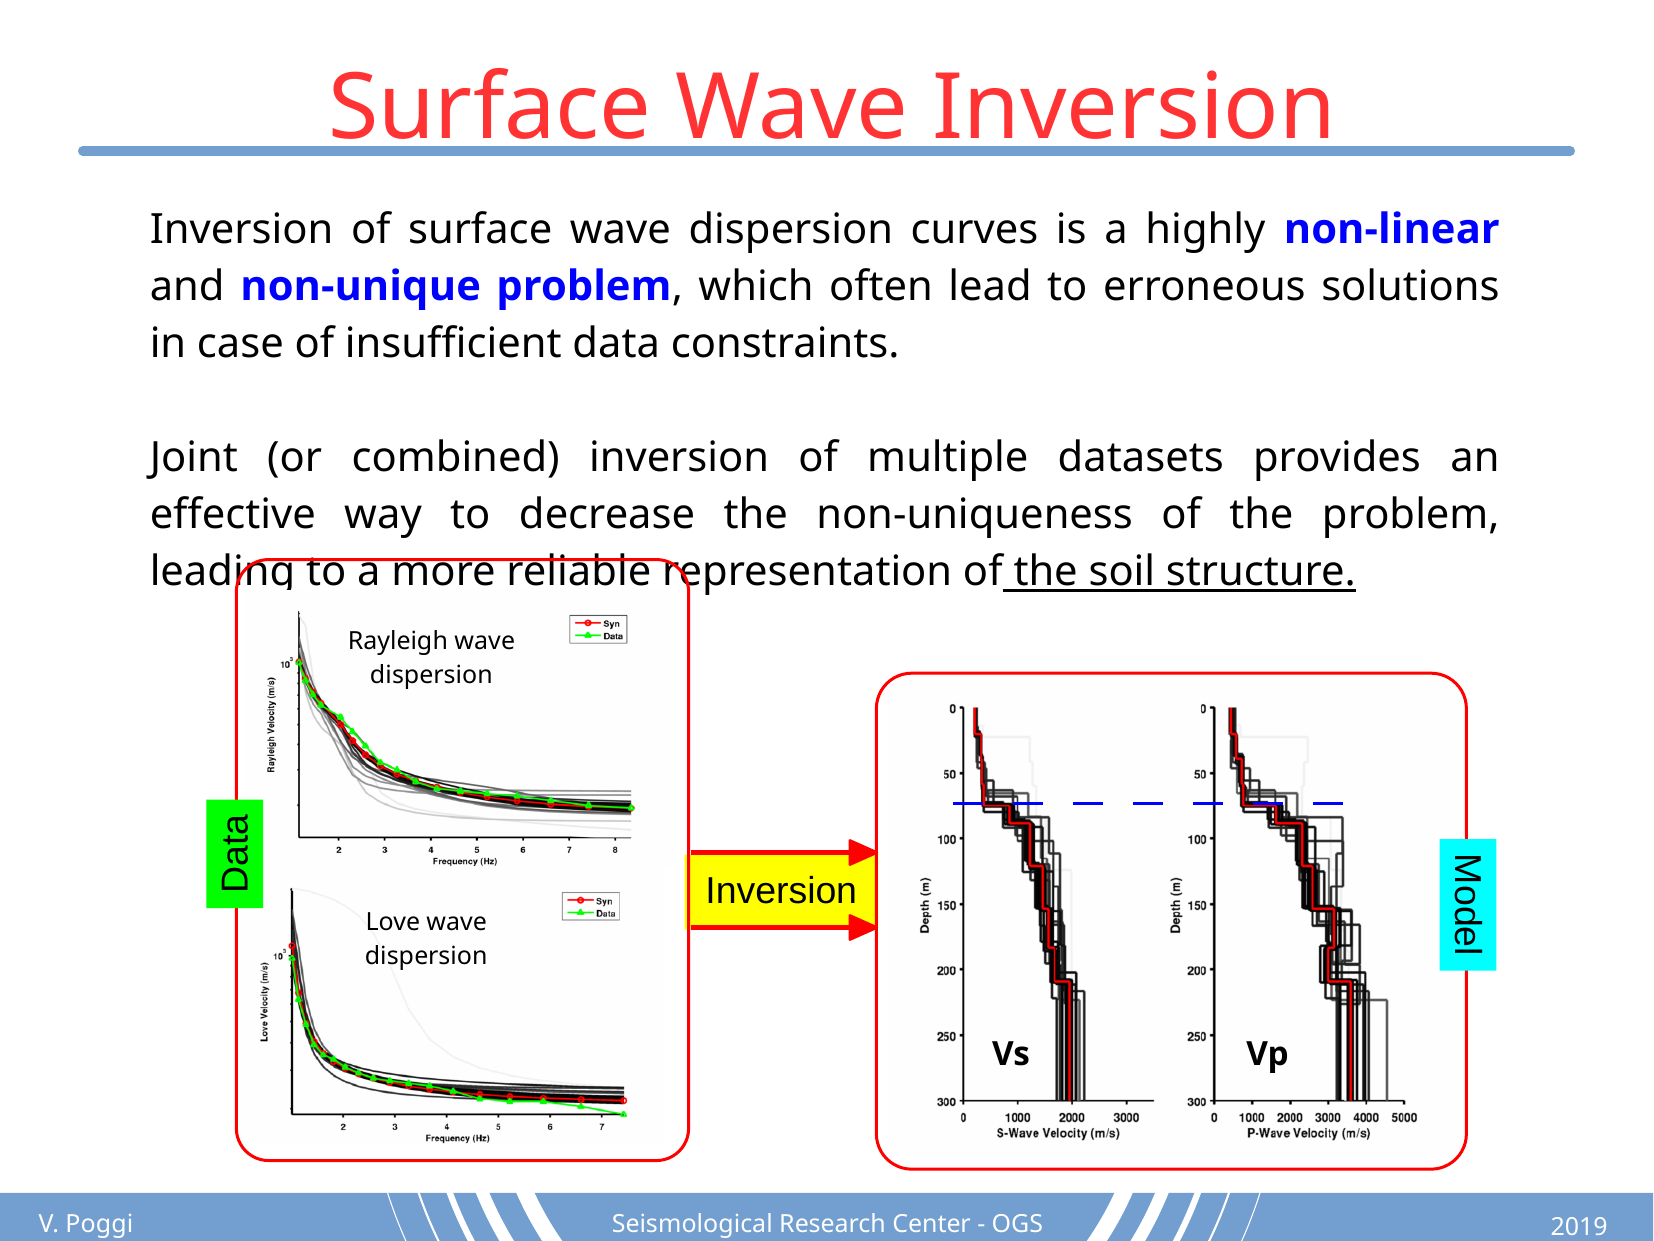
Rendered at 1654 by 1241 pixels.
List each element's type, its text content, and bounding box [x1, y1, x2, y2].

picture [889, 675, 1458, 1154]
text_box Surface Wave Inversion [90, 33, 1576, 155]
text_box [862, 856, 874, 862]
text_box [691, 855, 848, 862]
text_box Vs [970, 1022, 1052, 1087]
text_box Data [206, 799, 264, 909]
picture [889, 671, 906, 678]
text_box Rayleigh wave dispersion [310, 615, 553, 701]
text_box Love wave dispersion [305, 896, 548, 982]
text_box Model [1439, 839, 1497, 971]
text_box Vp [1226, 1022, 1309, 1087]
text_box Inversion [690, 862, 875, 920]
text_box [691, 920, 848, 925]
picture [238, 590, 672, 1145]
text_box Inversion of surface wave dispersion curves is a highly non-linear and non-unique problem, which often lead to erroneous solutions in case of insufficient data constraints. Joint (or combined) inversion of multiple datasets provides an effective way to decrease the non-uniqueness of the problem, leading to a more reliable representation of the soil structure. [135, 191, 1516, 533]
picture [1436, 671, 1458, 682]
